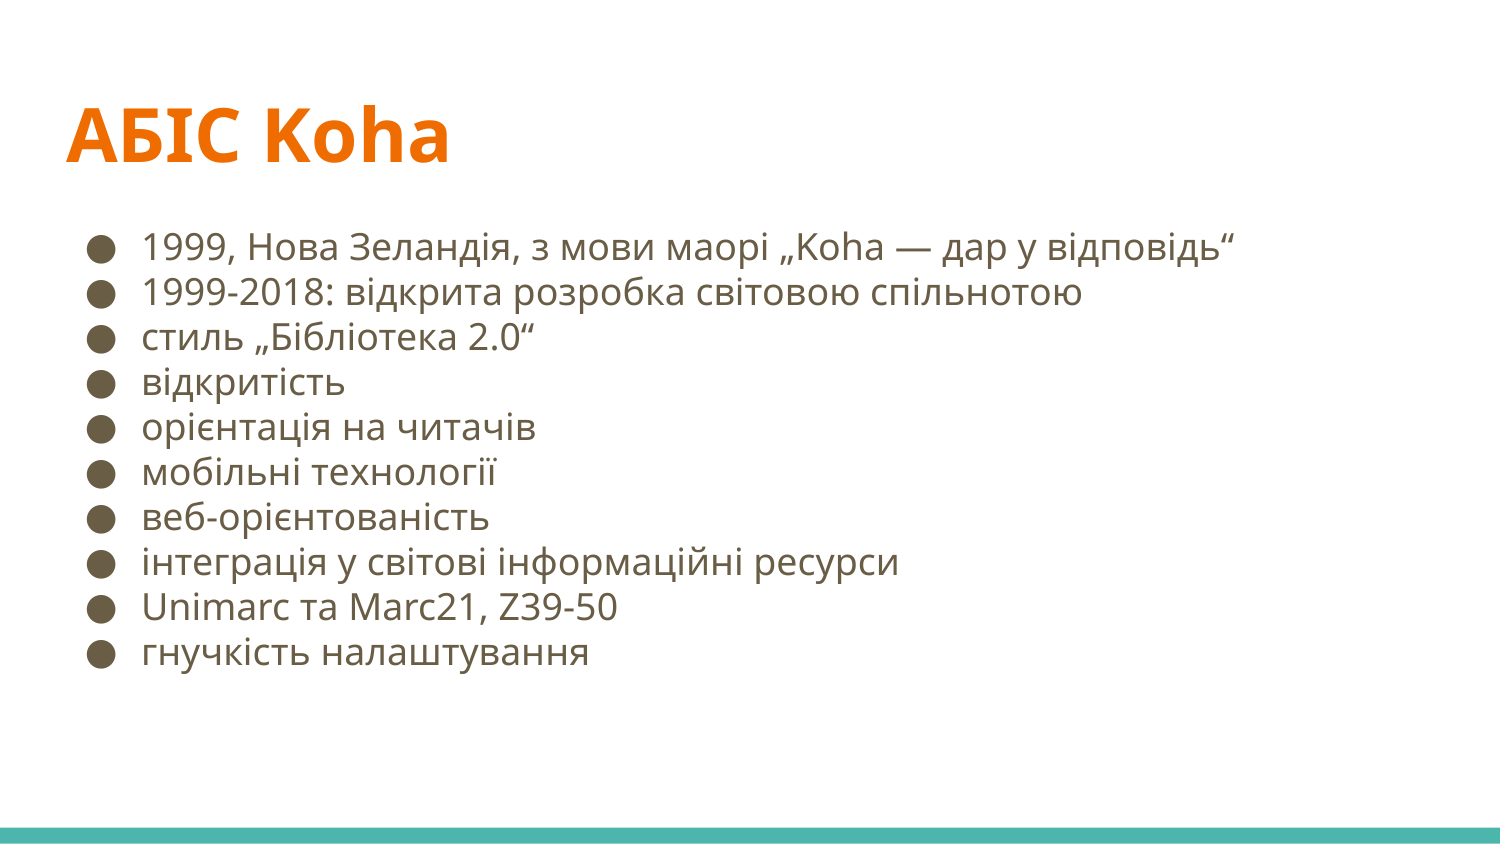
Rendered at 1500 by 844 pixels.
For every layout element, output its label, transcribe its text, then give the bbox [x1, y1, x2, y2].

list 1999, Нова Зеландія, з мови маорі „Koha — дар у відповідь“ 1999-2018: відкрита розробка світовою спільнотою стиль „Бібліотека 2.0“ відкритість орієнтація на читачів мобільні технології веб-орієнтованість інтеграція у світові інформаційні ресурси Unimarc та Marc21, Z39-50 гнучкість налаштування [51, 207, 1449, 750]
title АБІС Koha [51, 72, 1449, 189]
